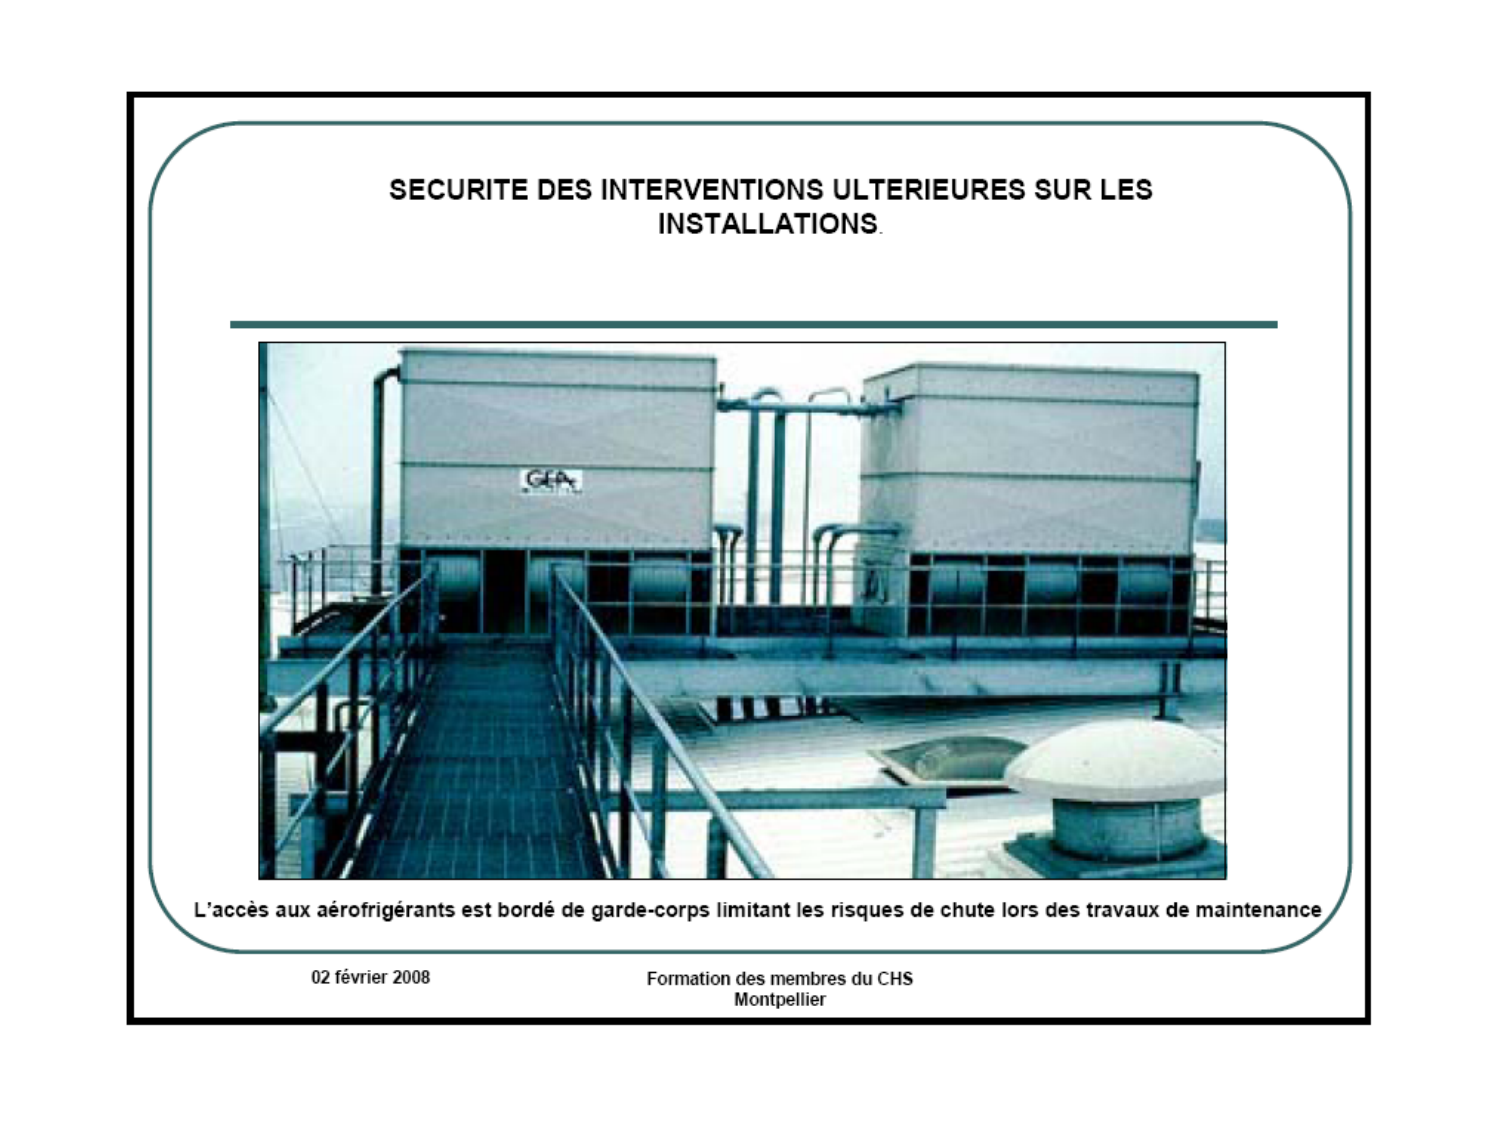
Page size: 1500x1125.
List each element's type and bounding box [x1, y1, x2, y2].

picture [118, 86, 1382, 1038]
